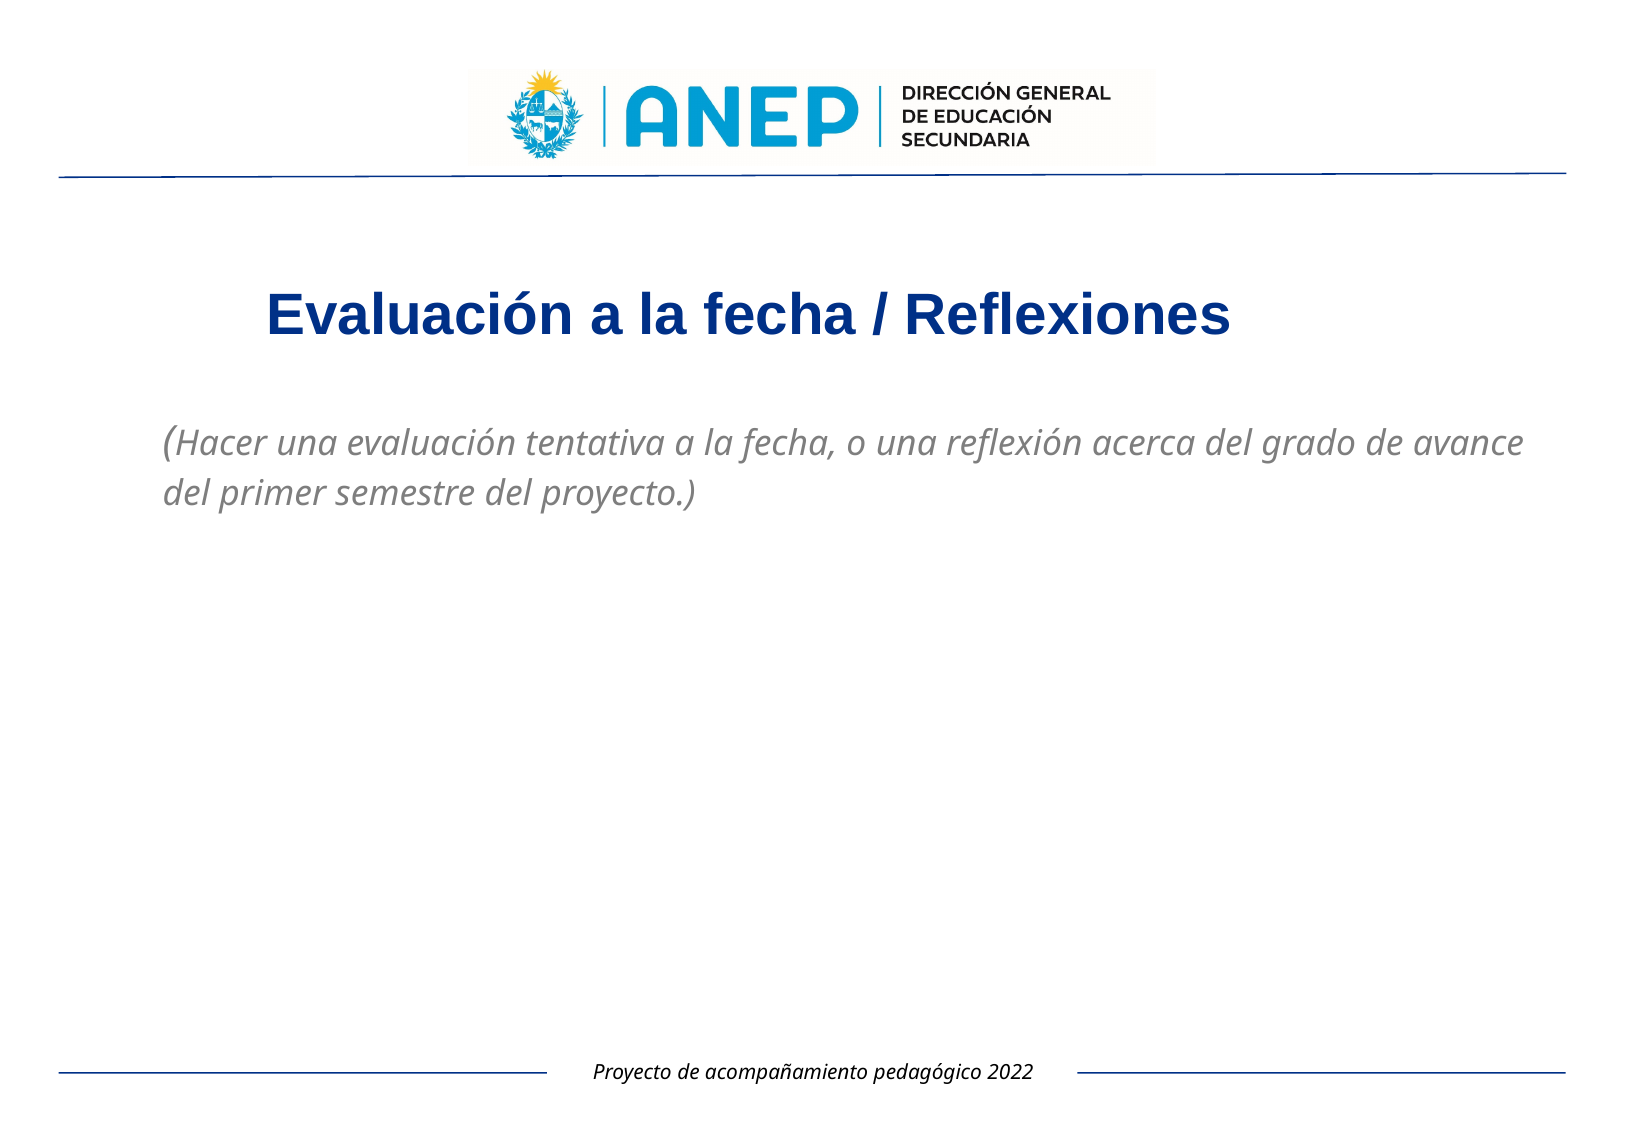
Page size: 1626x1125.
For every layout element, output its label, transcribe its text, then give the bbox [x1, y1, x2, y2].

subtitle (Hacer una evaluación tentativa a la fecha, o una reflexión acerca del grado de avance del primer semestre del proyecto.) [147, 398, 1555, 520]
title Proyecto de acompañamiento pedagógico 2022 [224, 1041, 1403, 1092]
title Evaluación a la fecha / Reflexiones [251, 258, 1252, 355]
picture [468, 69, 1156, 166]
